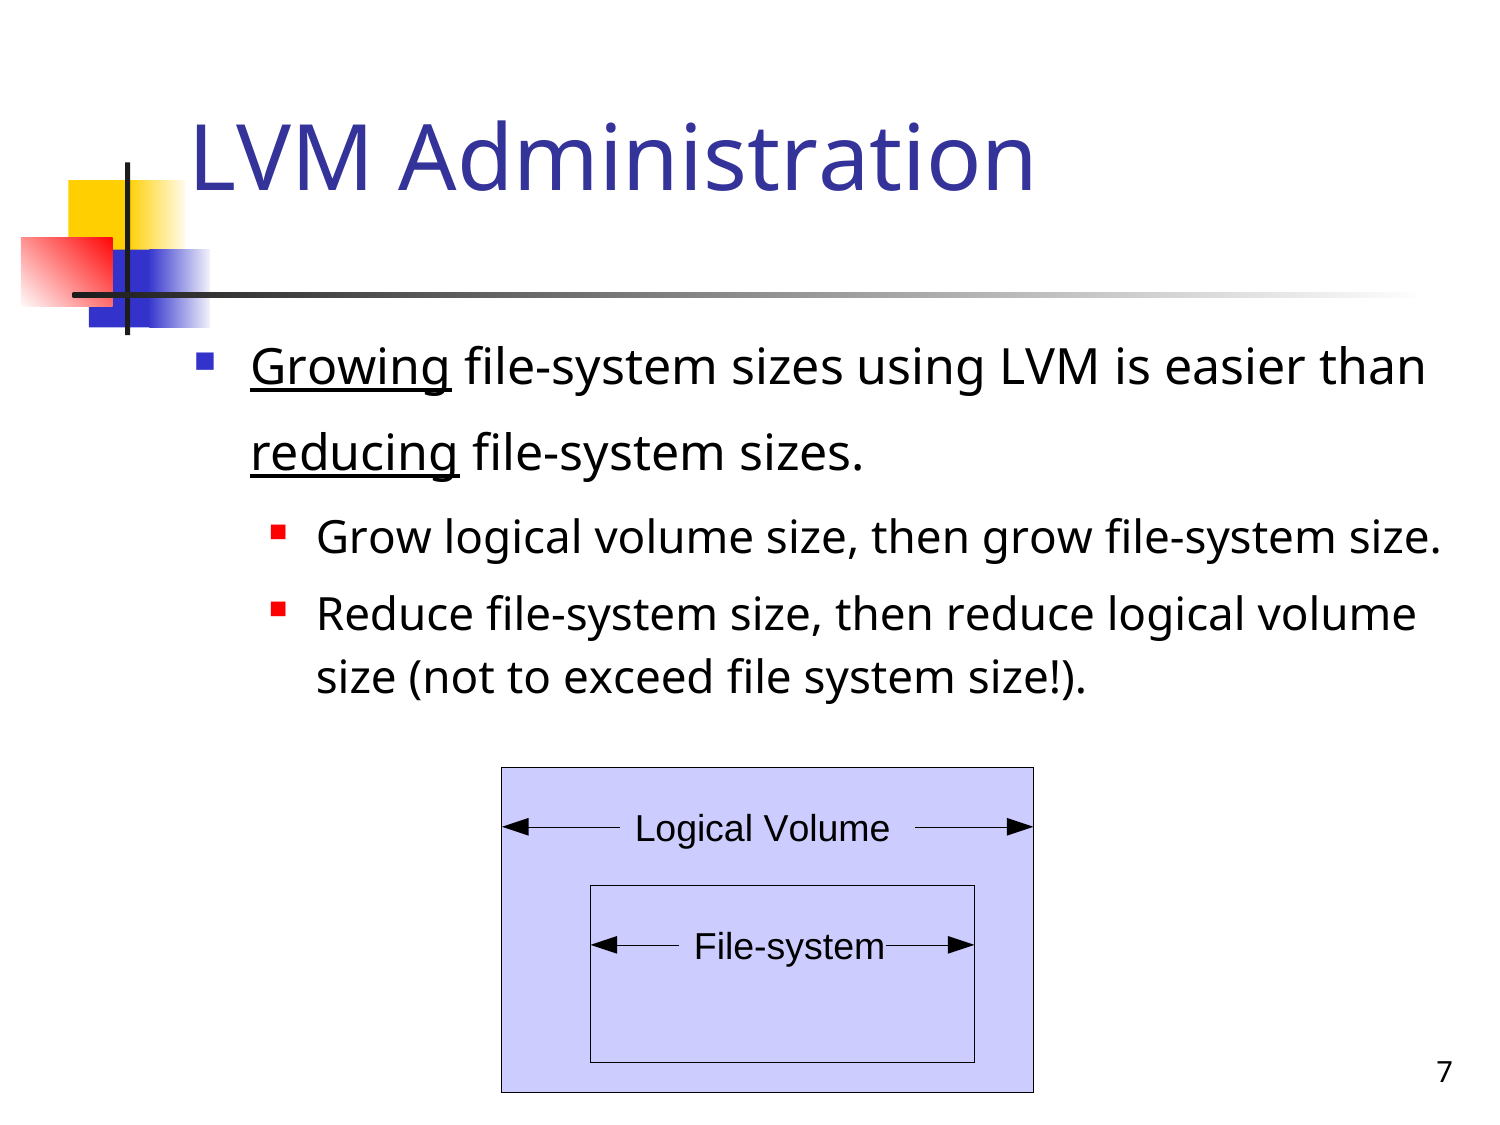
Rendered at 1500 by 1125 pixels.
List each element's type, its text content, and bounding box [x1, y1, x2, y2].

text_box [501, 767, 1034, 1093]
text_box Logical Volume [620, 796, 906, 857]
title LVM Administration [188, 42, 1468, 268]
text_box File-system [679, 914, 901, 1034]
list Growing file-system sizes using LVM is easier than reducing file-system sizes. Grow logical volume size, then grow file-system size. Reduce file-system size, then reduce logical volume size (not to exceed file system size!). [193, 331, 1469, 1059]
